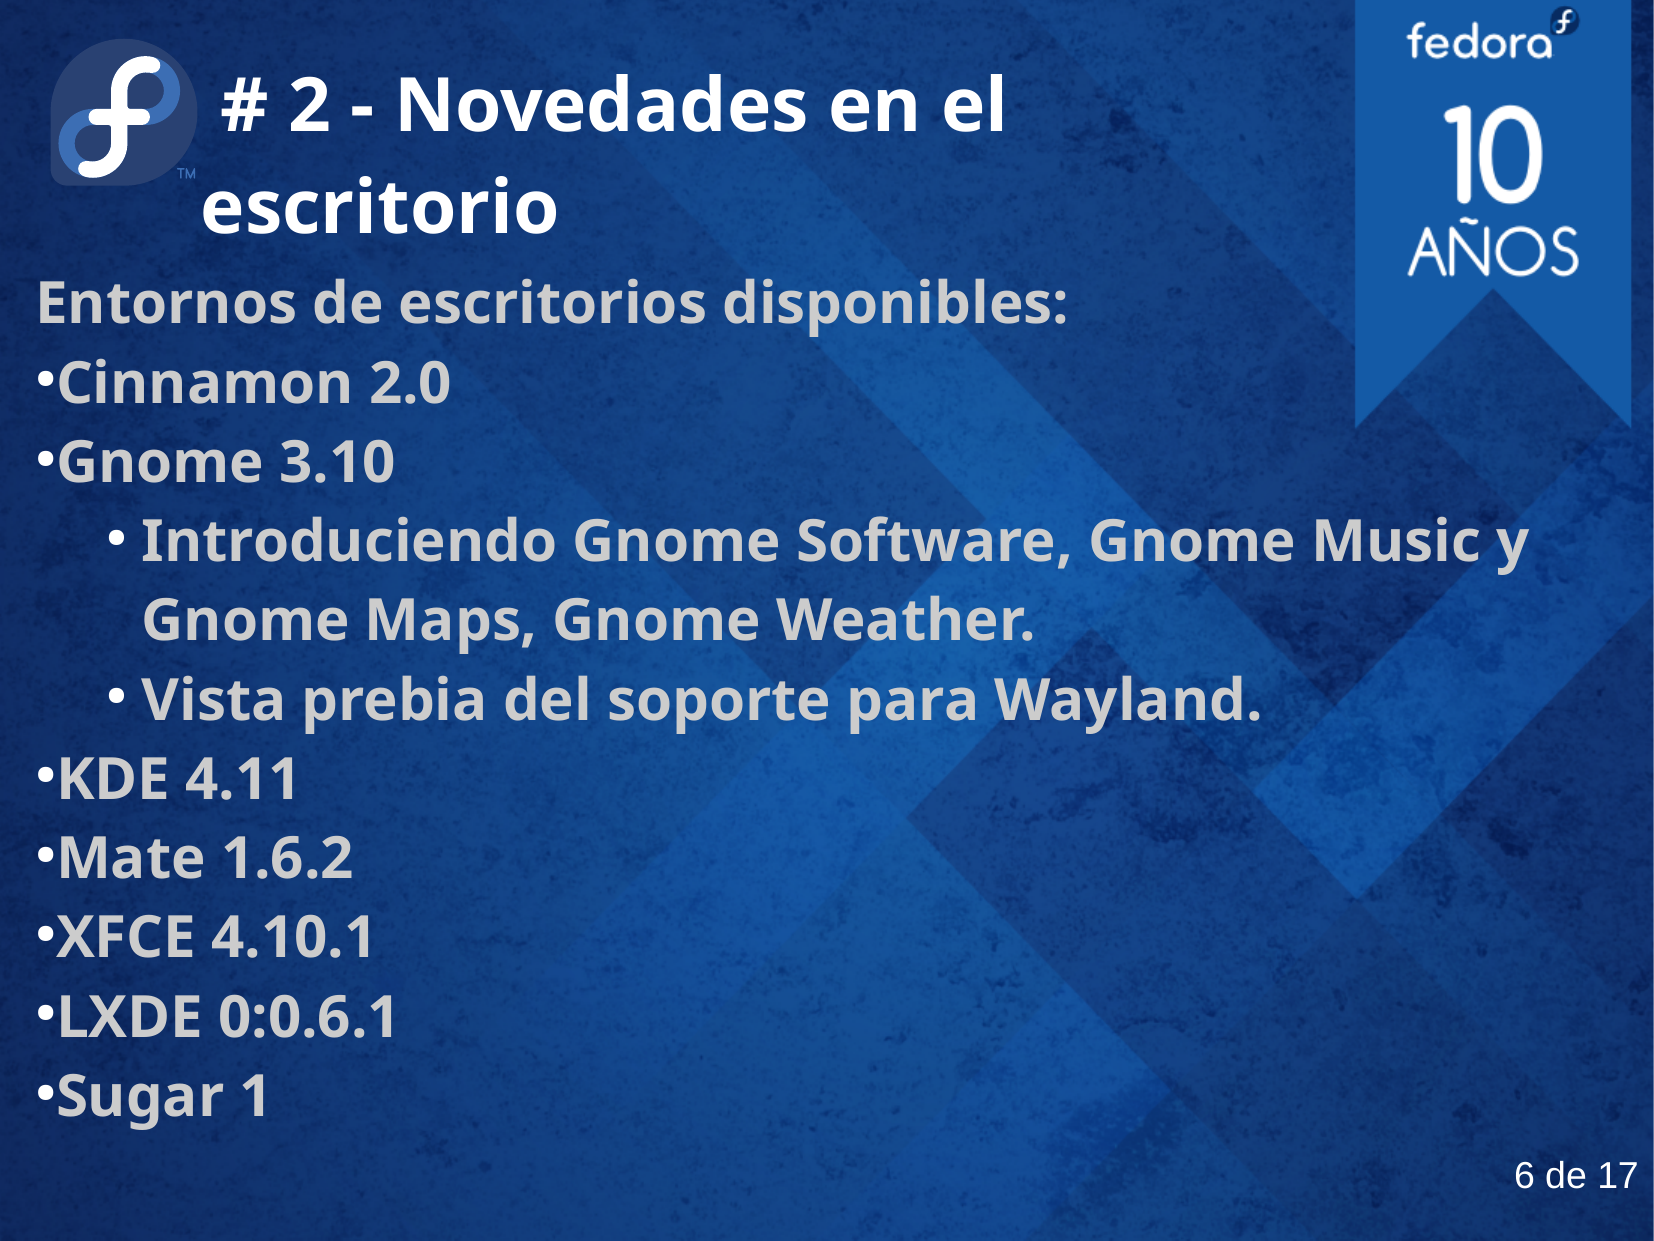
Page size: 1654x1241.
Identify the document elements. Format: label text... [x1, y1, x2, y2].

text_box Entornos de escritorios disponibles: Cinnamon 2.0 Gnome 3.10 Introduciendo Gnome Software, Gnome Music y Gnome Maps, Gnome Weather. Vista prebia del soporte para Wayland. KDE 4.11 Mate 1.6.2 XFCE 4.10.1 LXDE 0:0.6.1 Sugar 1 [35, 237, 1619, 1158]
picture [0, 0, 1654, 1241]
text_box <número> de 17 [995, 1146, 1654, 1217]
title # 2 - Novedades en el escritorio [272, 59, 1347, 237]
